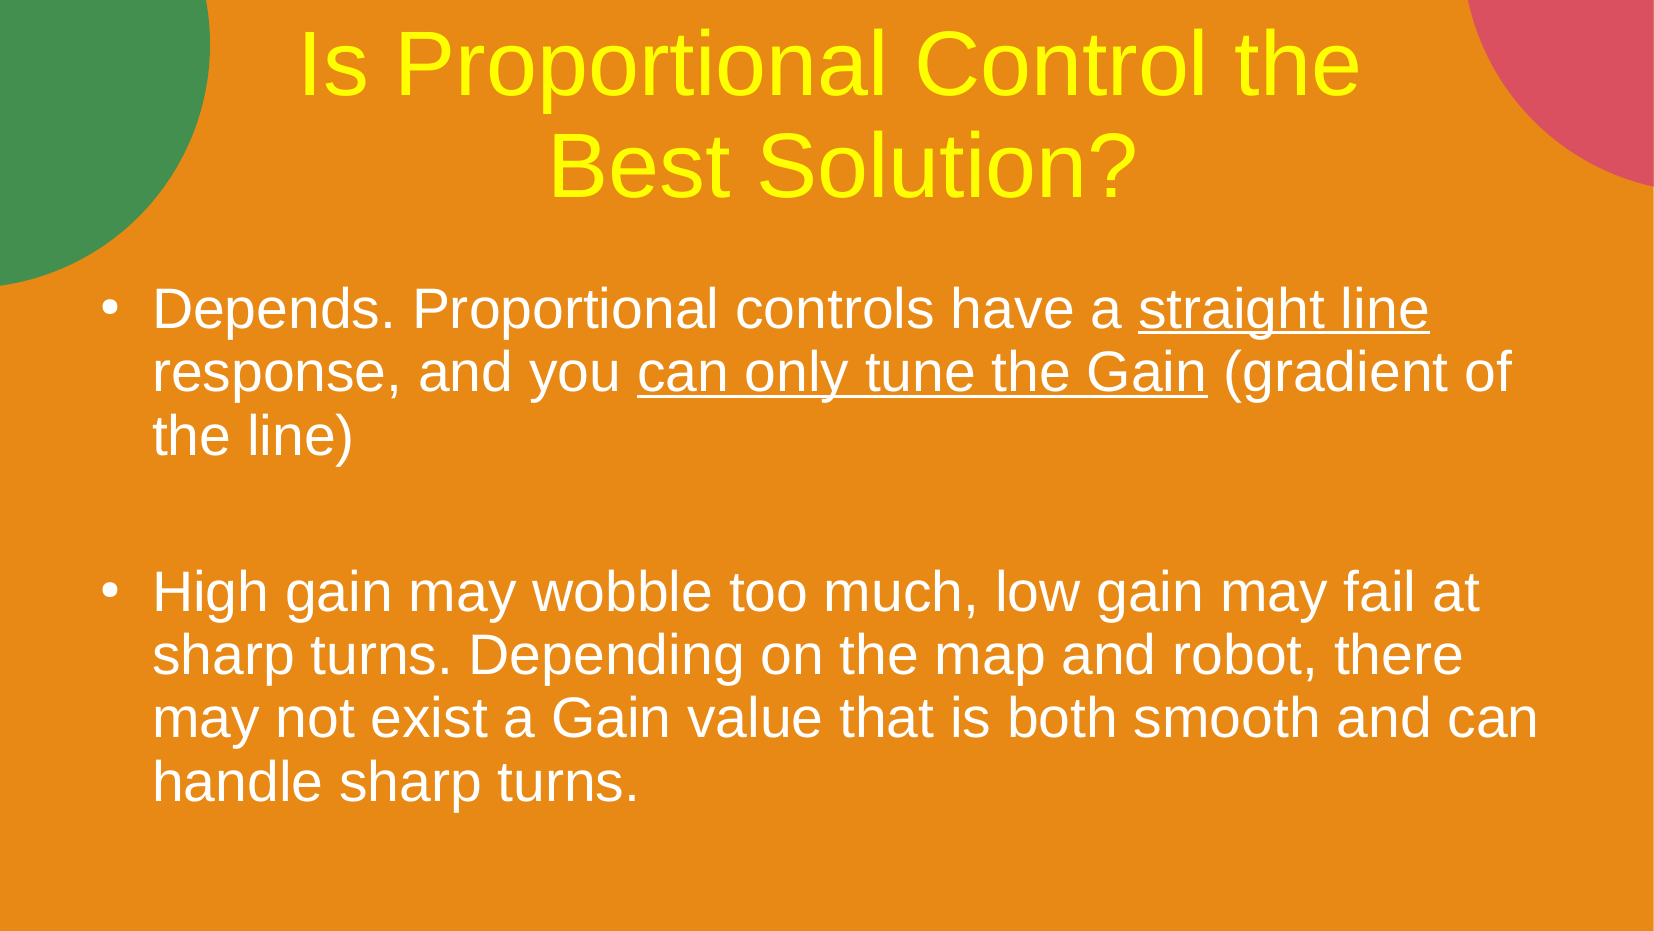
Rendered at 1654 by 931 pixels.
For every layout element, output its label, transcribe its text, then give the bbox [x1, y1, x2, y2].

list Depends. Proportional controls have a straight line response, and you can only tune the Gain (gradient of the line) High gain may wobble too much, low gain may fail at sharp turns. Depending on the map and robot, there may not exist a Gain value that is both smooth and can handle sharp turns. [82, 276, 1571, 817]
title Is Proportional Control the Best Solution? [187, 12, 1501, 218]
